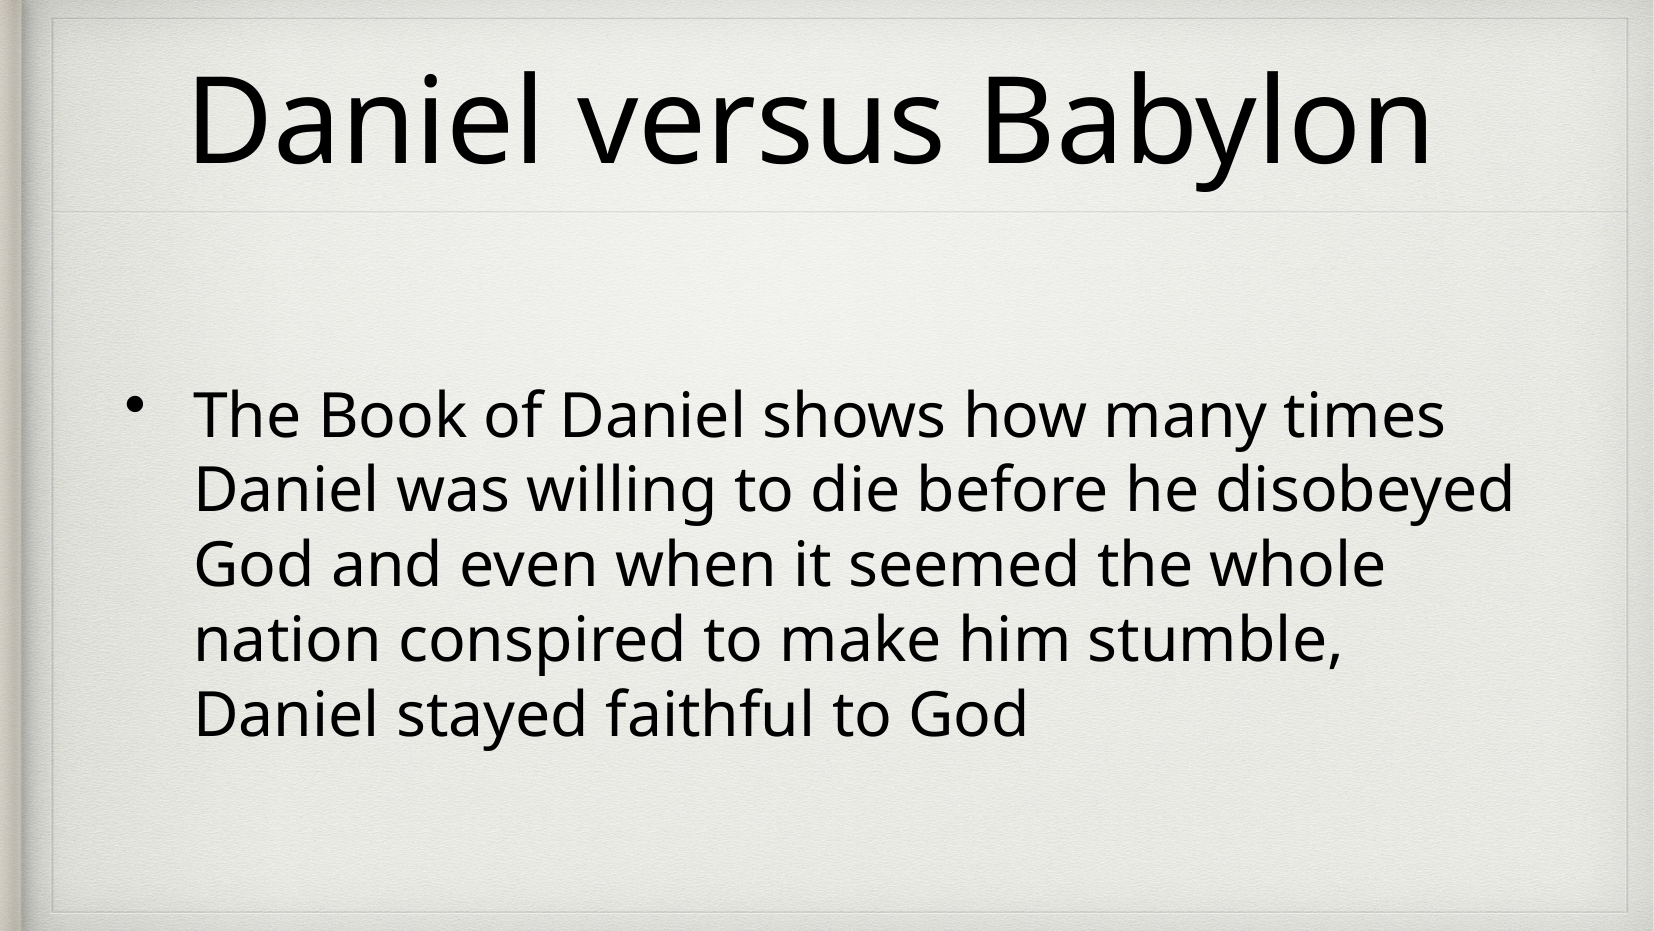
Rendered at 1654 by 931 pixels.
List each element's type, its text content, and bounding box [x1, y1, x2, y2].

picture [0, 0, 1654, 931]
title Daniel versus Babylon [116, 30, 1538, 200]
list The Book of Daniel shows how many times Daniel was willing to die before he disobeyed God and even when it seemed the whole nation conspired to make him stumble, Daniel stayed faithful to God [116, 259, 1538, 865]
